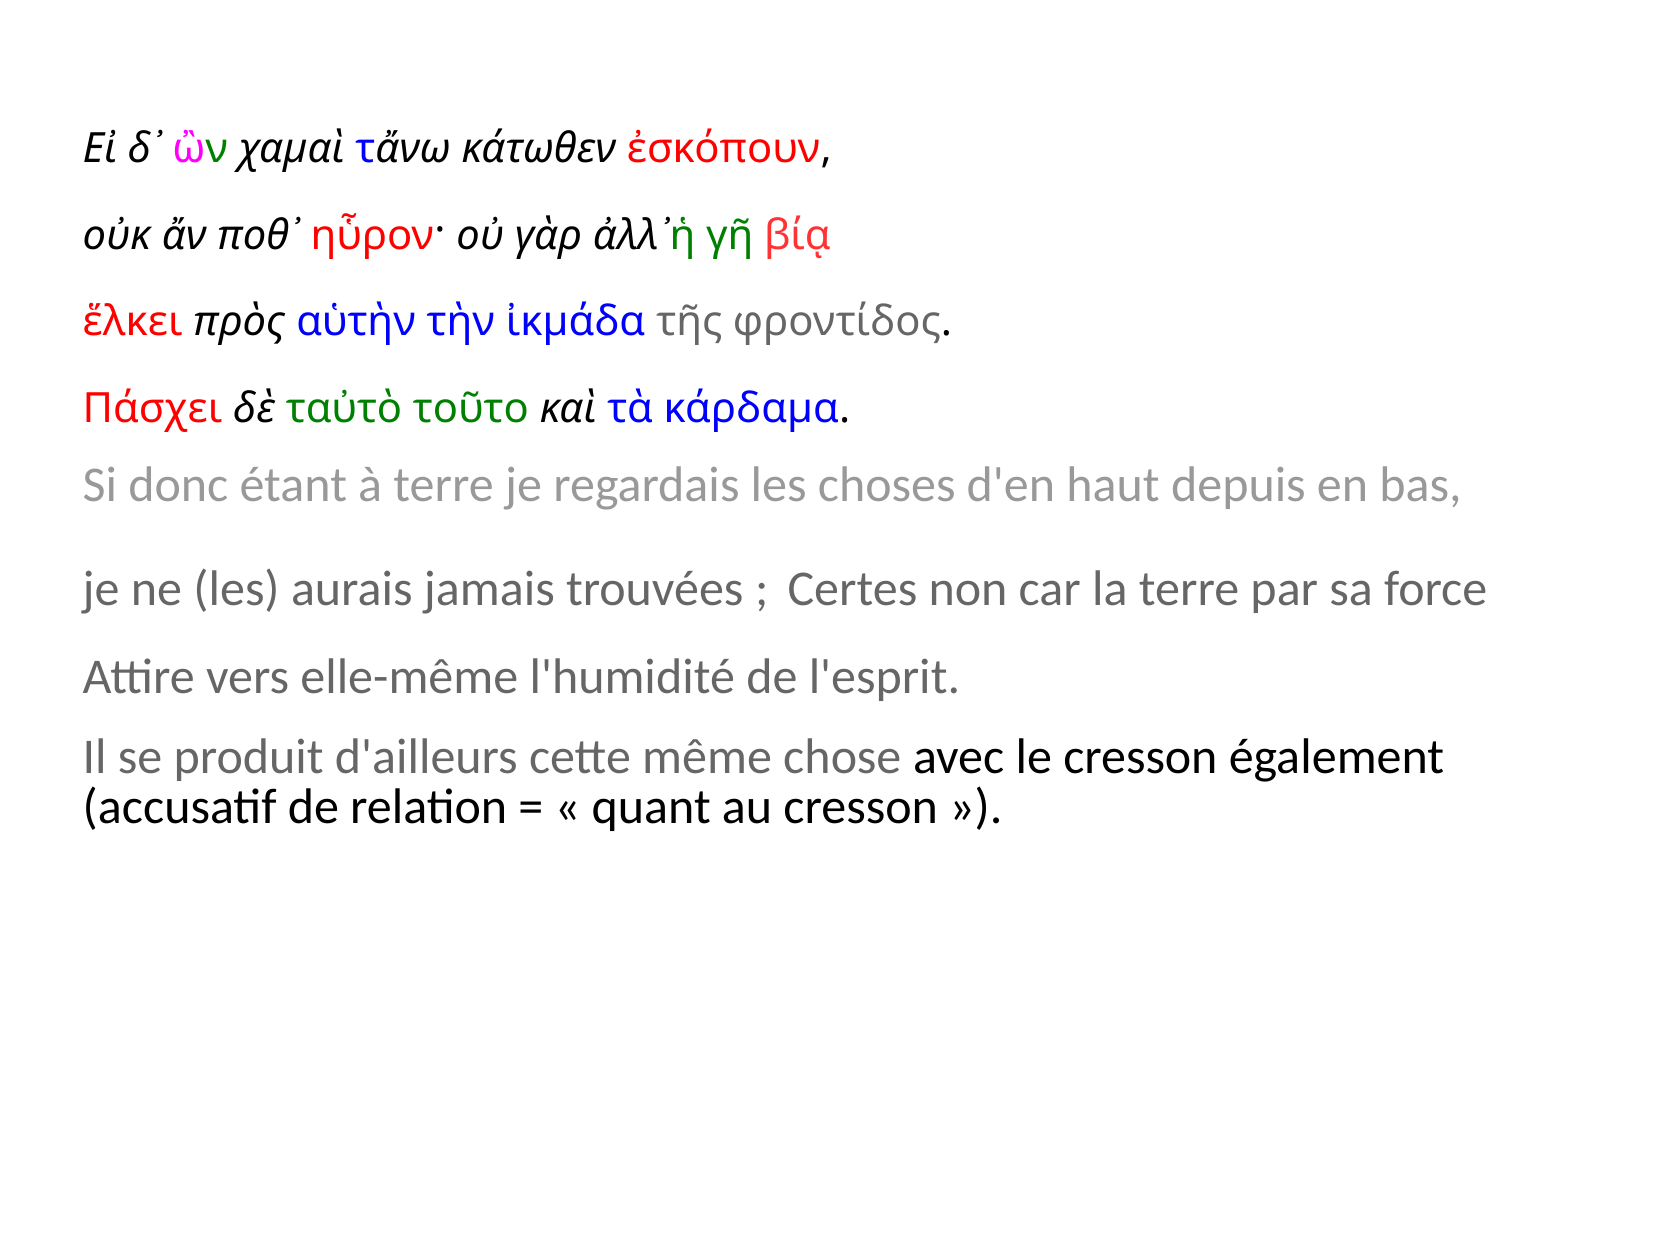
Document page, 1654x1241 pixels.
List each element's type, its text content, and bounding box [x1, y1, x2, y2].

list Εἰ δ᾿ ὢν χαμαὶ τἄνω κάτωθεν ἐσκόπουν, οὐκ ἄν ποθ᾿ ηὗρον· οὐ γὰρ ἀλλ᾿ἡ γῆ βίᾳ ἕλκει πρὸς αὑτὴν τὴν ἰκμάδα τῆς φροντίδος. Πάσχει δὲ ταὐτὸ τοῦτο καὶ τὰ κάρδαμα. Si donc étant à terre je regardais les choses d'en haut depuis en bas, je ne (les) aurais jamais trouvées ; Certes non car la terre par sa force Attire vers elle-même l'humidité de l'esprit. Il se produit d'ailleurs cette même chose avec le cresson également (accusatif de relation = « quant au cresson »). [82, 118, 1571, 1156]
